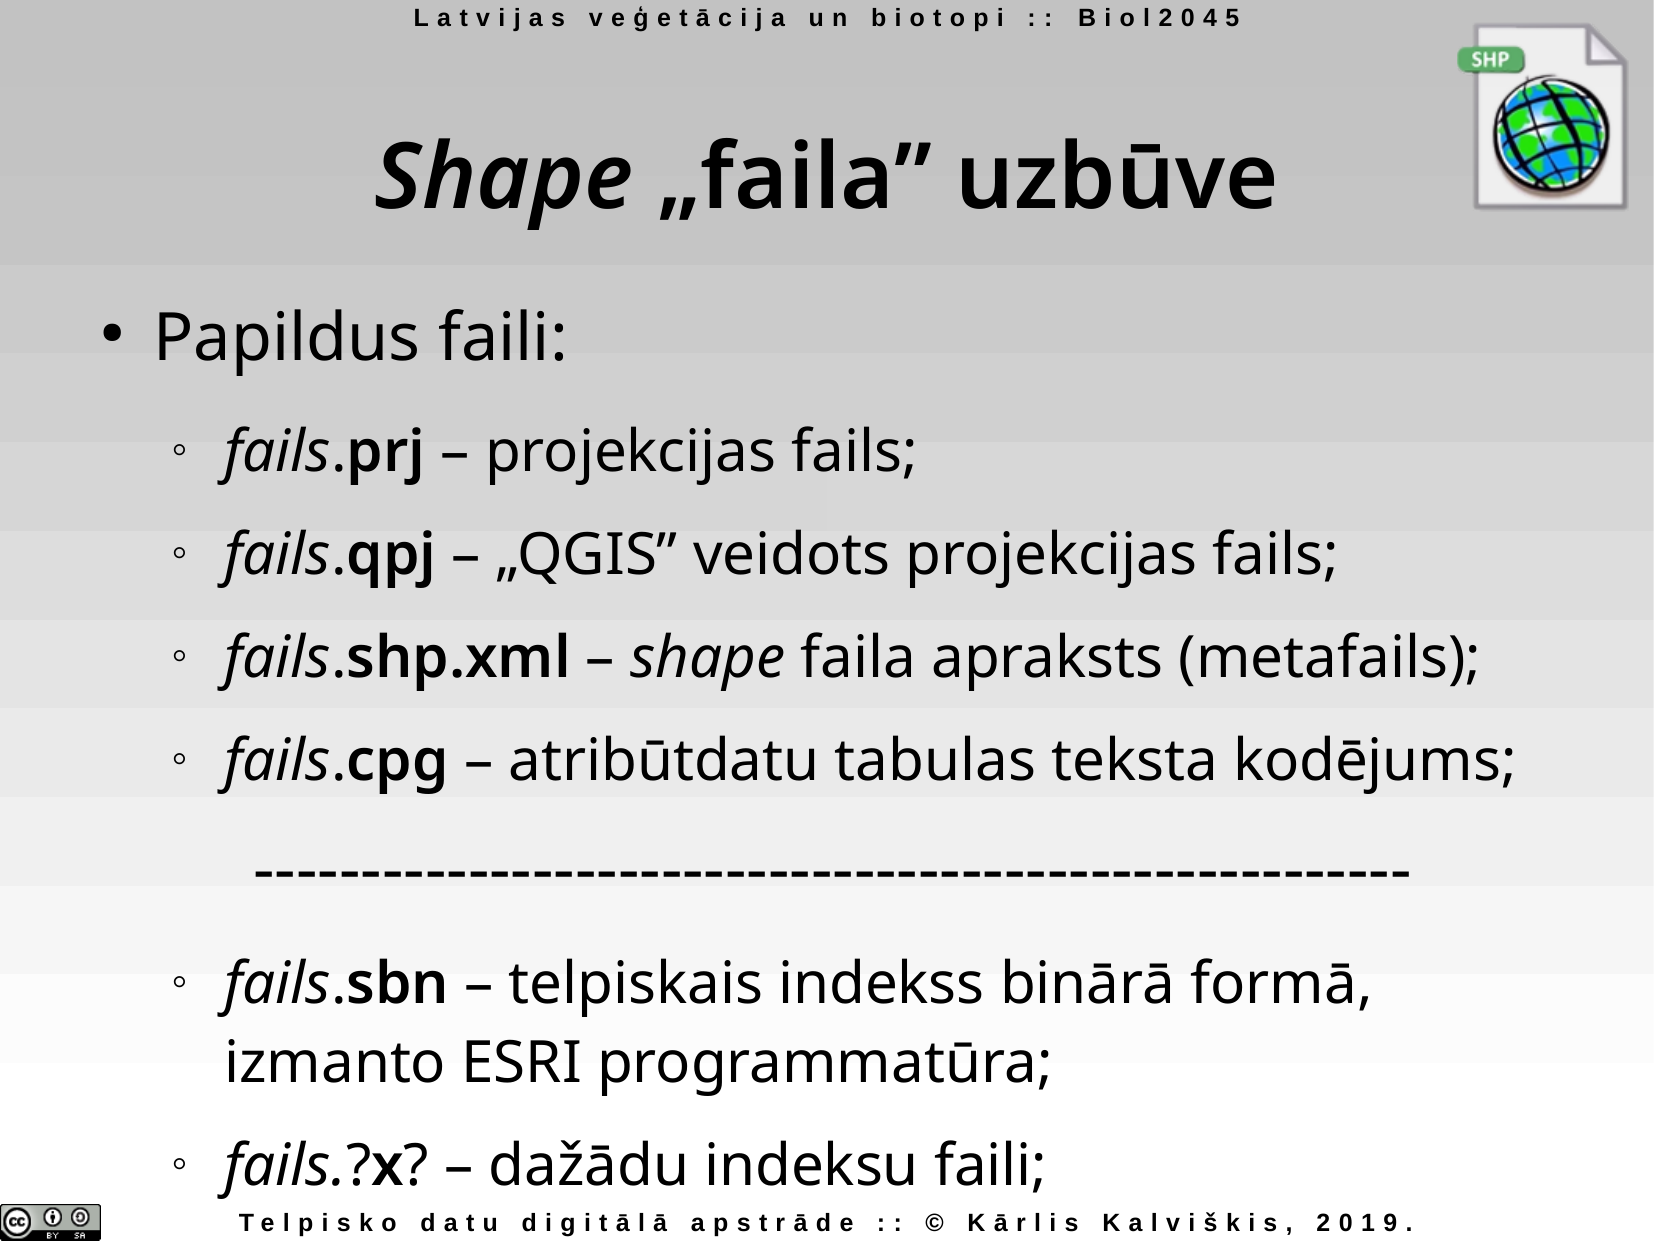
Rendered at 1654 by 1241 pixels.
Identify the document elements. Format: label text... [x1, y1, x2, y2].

picture [0, 0, 1654, 1241]
list Papildus faili: fails.prj – projekcijas fails; fails.qpj – „QGIS” veidots projekcijas fails; fails.shp.xml – shape faila apraksts (metafails); fails.cpg – atribūtdatu tabulas teksta kodējums; fails.sbn – telpiskais indekss binārā formā, izmanto ESRI programmatūra; fails.?x? – dažādu indeksu faili; fails.??? – citi piederīgi faili. [82, 289, 1571, 1207]
title Shape „faila” uzbūve [29, 56, 1625, 289]
